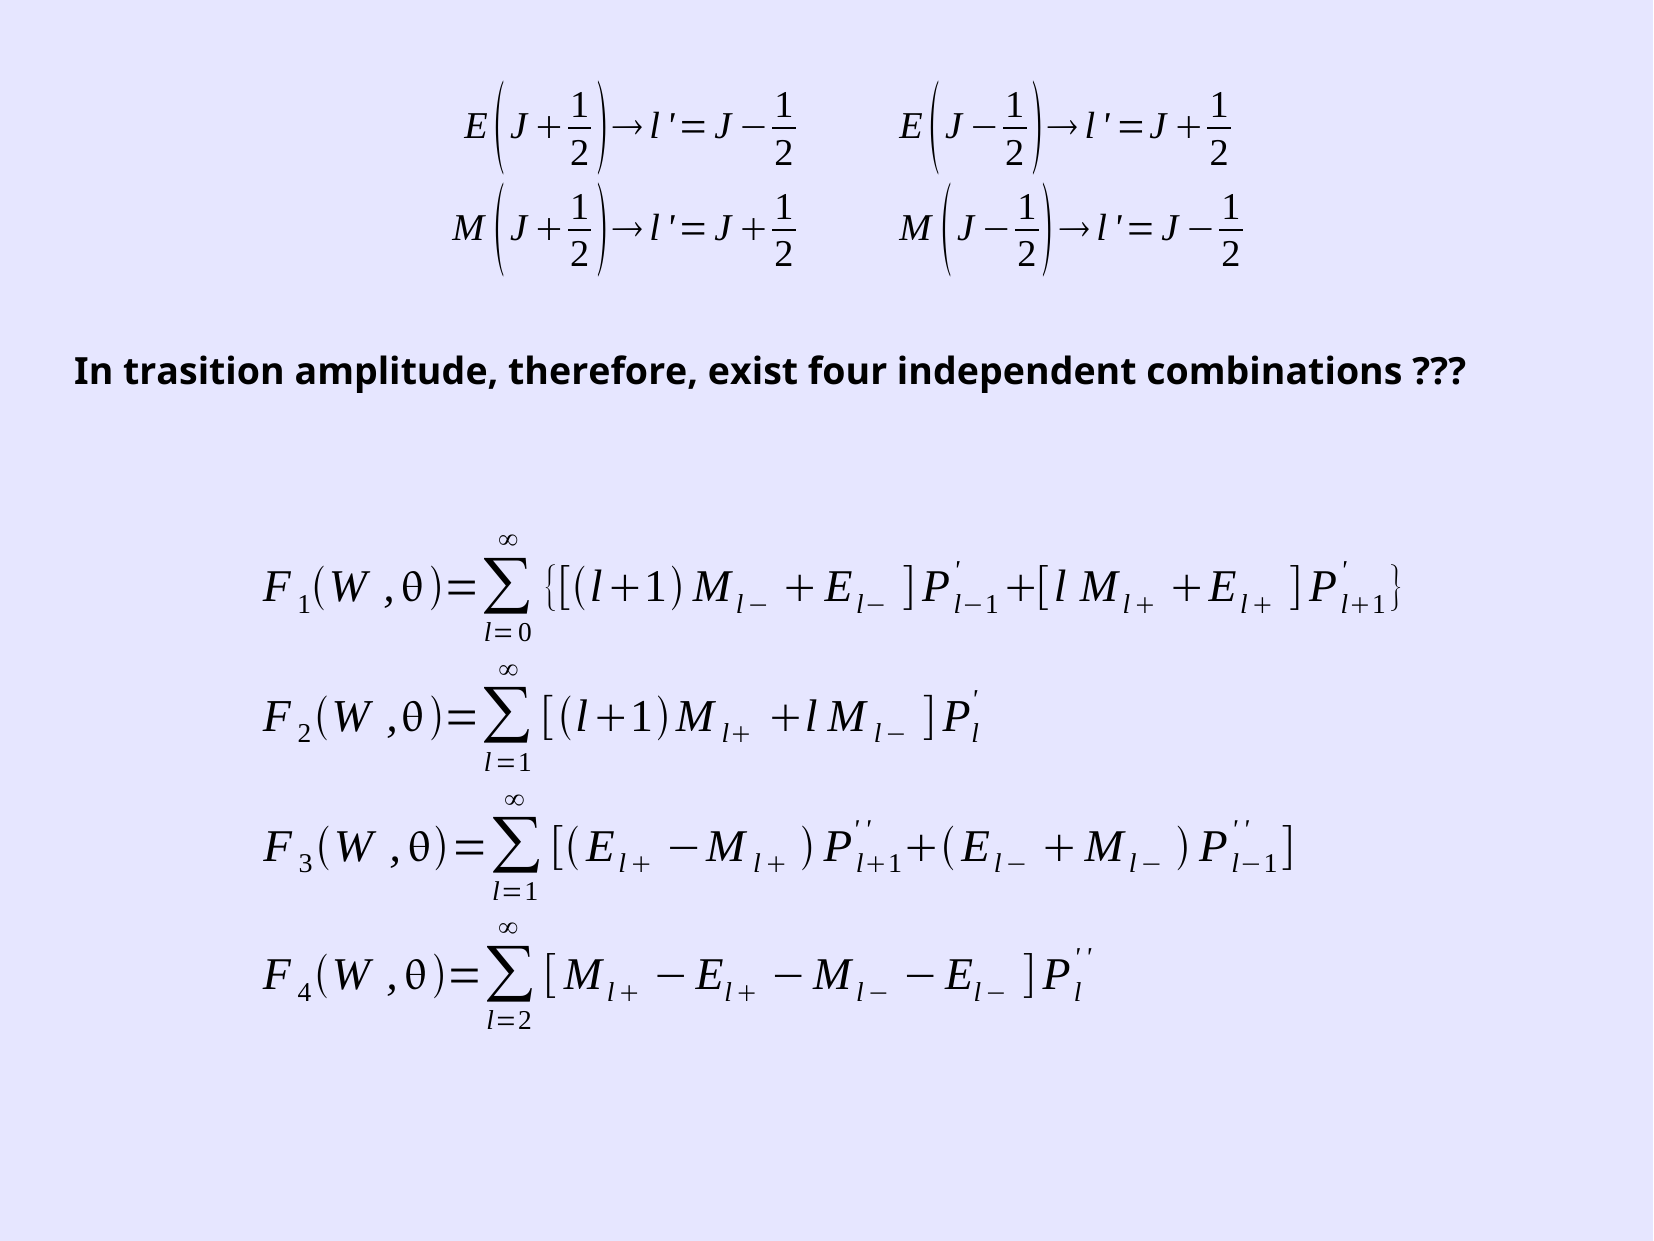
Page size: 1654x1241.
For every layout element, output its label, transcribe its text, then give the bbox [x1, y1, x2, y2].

chart [248, 654, 991, 777]
chart [248, 784, 1306, 907]
chart [248, 912, 1102, 1035]
chart [440, 79, 1253, 279]
text_box In trasition amplitude, therefore, exist four independent combinations ??? [59, 337, 1600, 402]
chart [248, 525, 1418, 648]
